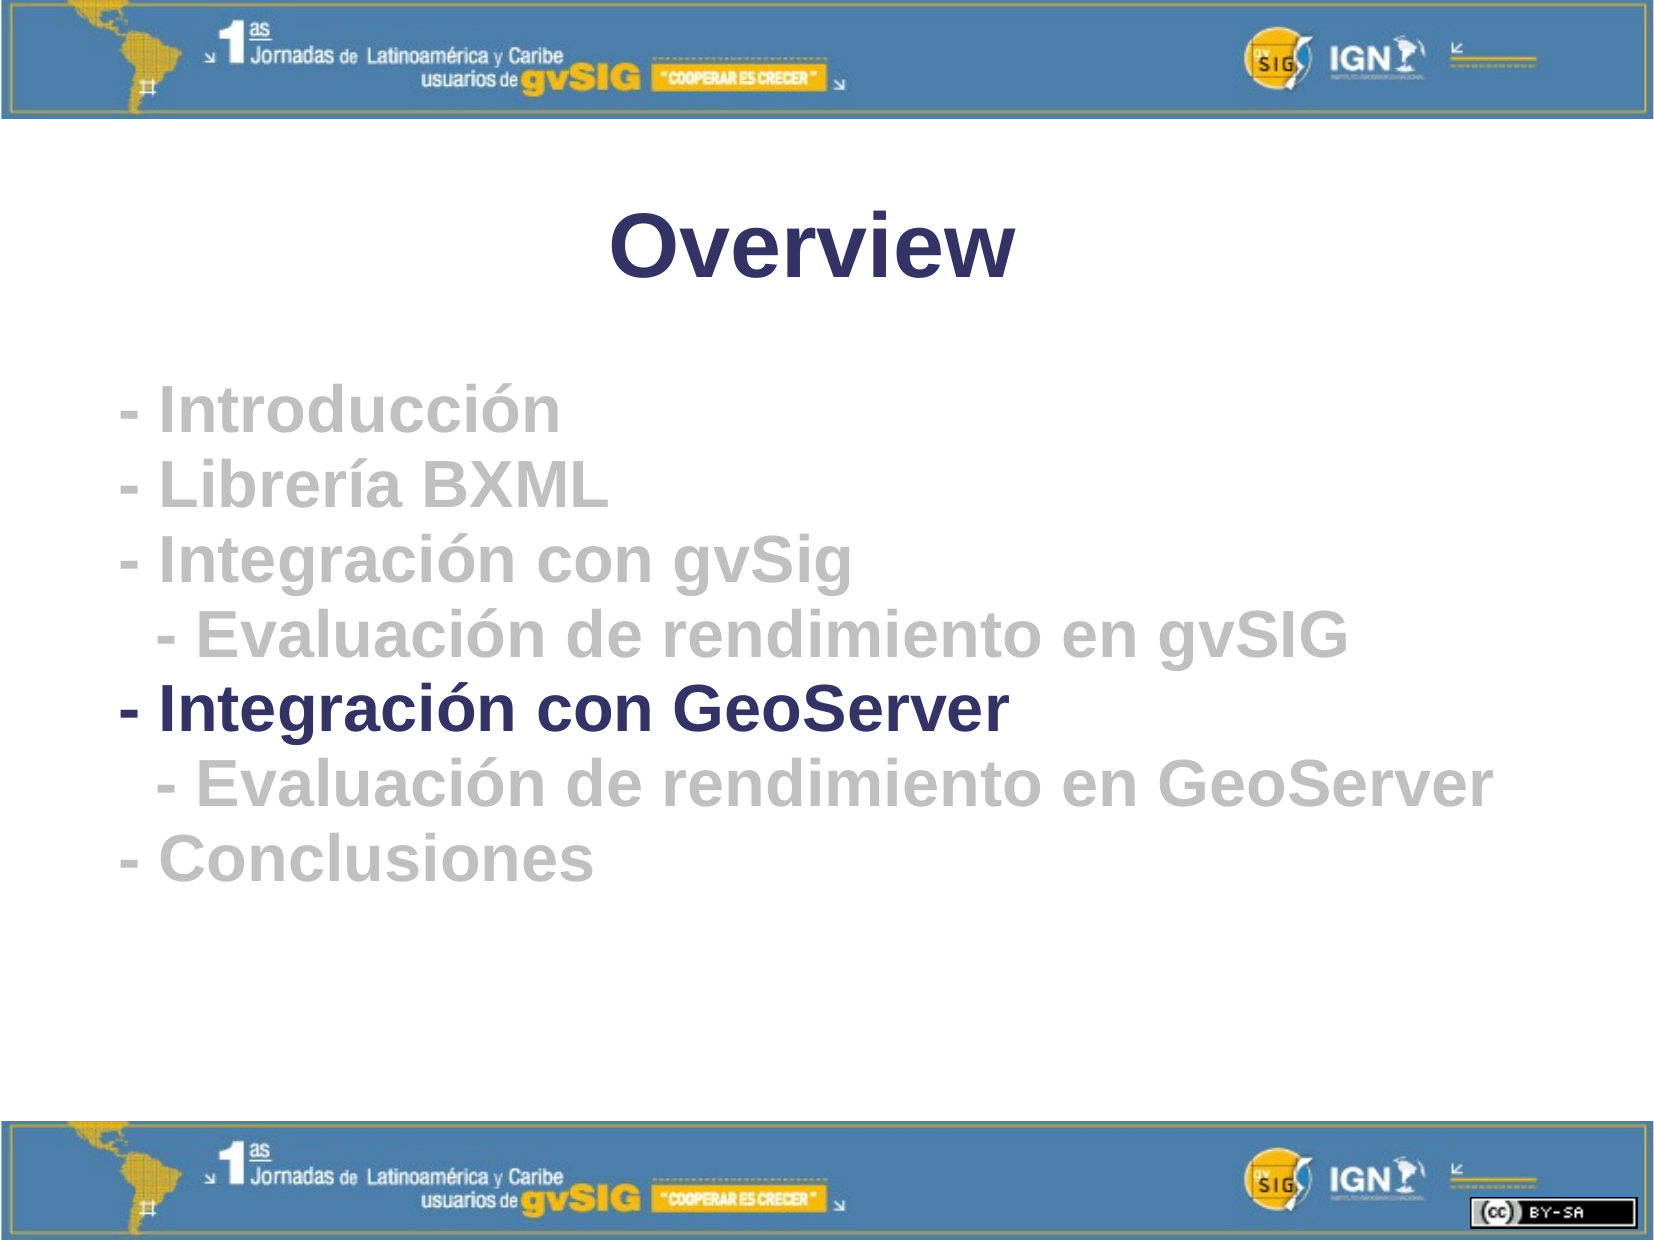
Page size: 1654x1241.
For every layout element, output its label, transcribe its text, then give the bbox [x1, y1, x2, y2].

picture [0, 1121, 1654, 1241]
text_box Overview - Introducción - Librería BXML - Integración con gvSig - Evaluación de rendimiento en gvSIG - Integración con GeoServer - Evaluación de rendimiento en GeoServer - Conclusiones [118, 118, 1506, 1123]
picture [0, 0, 1654, 119]
